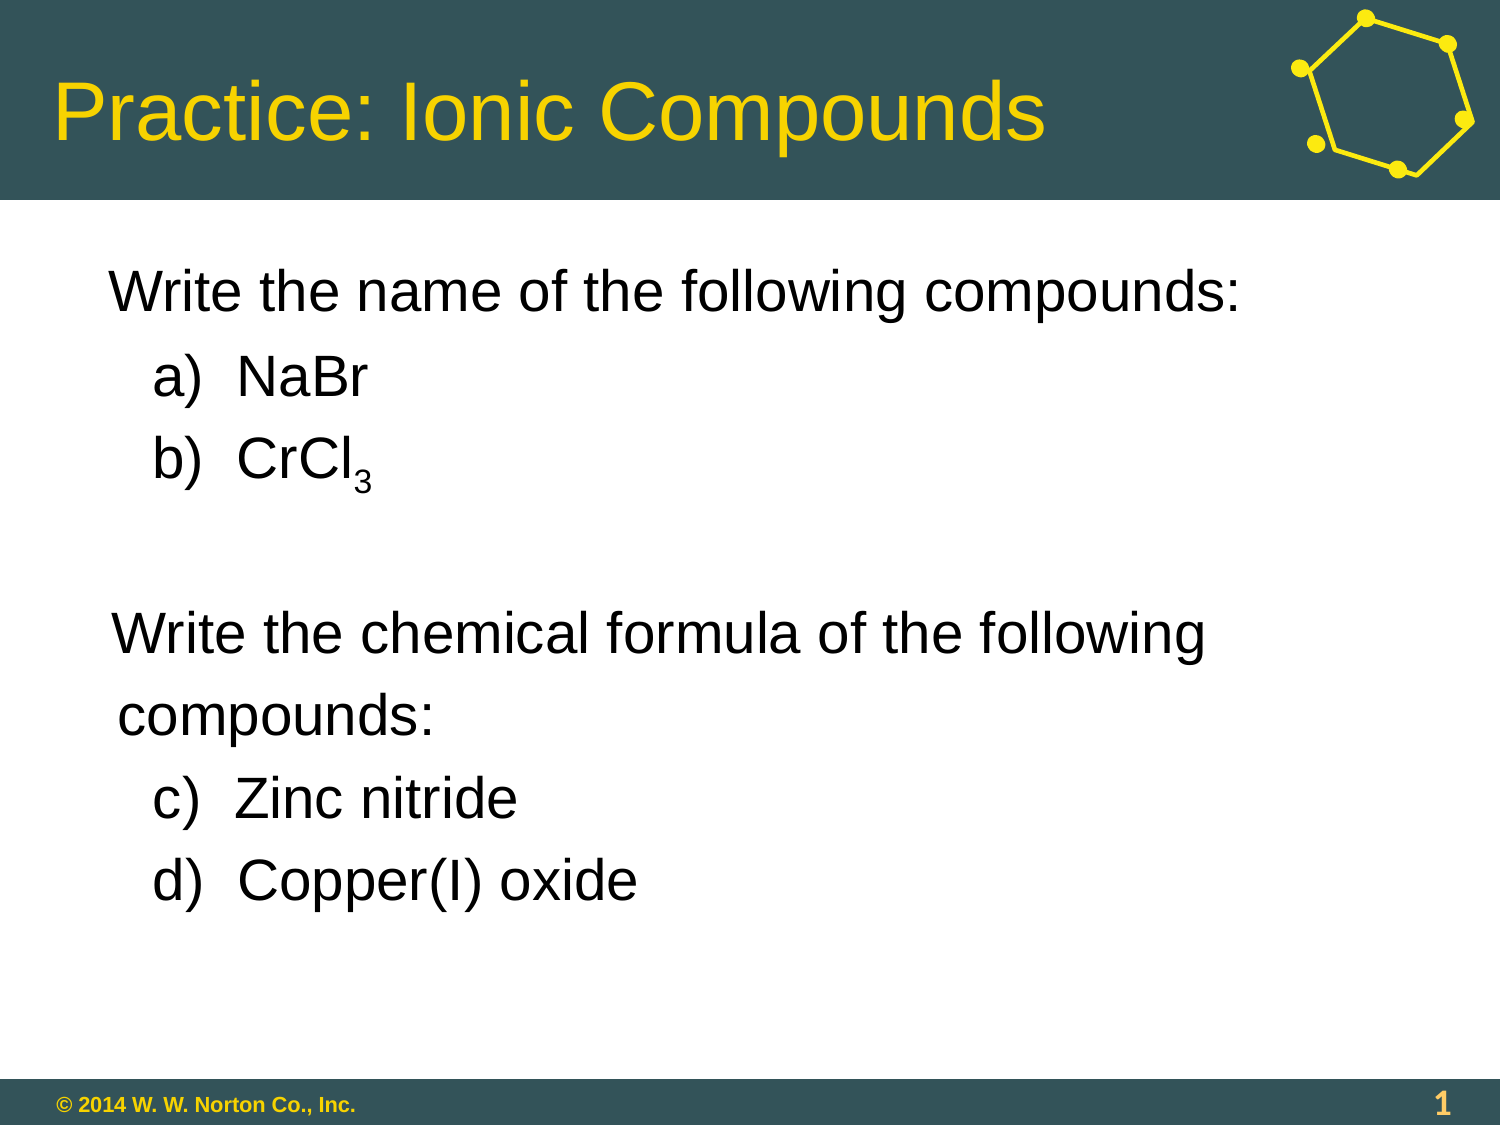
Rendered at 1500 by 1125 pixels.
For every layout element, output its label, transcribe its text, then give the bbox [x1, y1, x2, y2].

title Practice: Ionic Compounds [37, 19, 1118, 195]
slide_number <number> [1417, 1074, 1468, 1125]
list Write the name of the following compounds: a) NaBr b) CrCl3 Write the chemical formula of the following compounds: c) Zinc nitride d) Copper(I) oxide [37, 237, 1463, 963]
